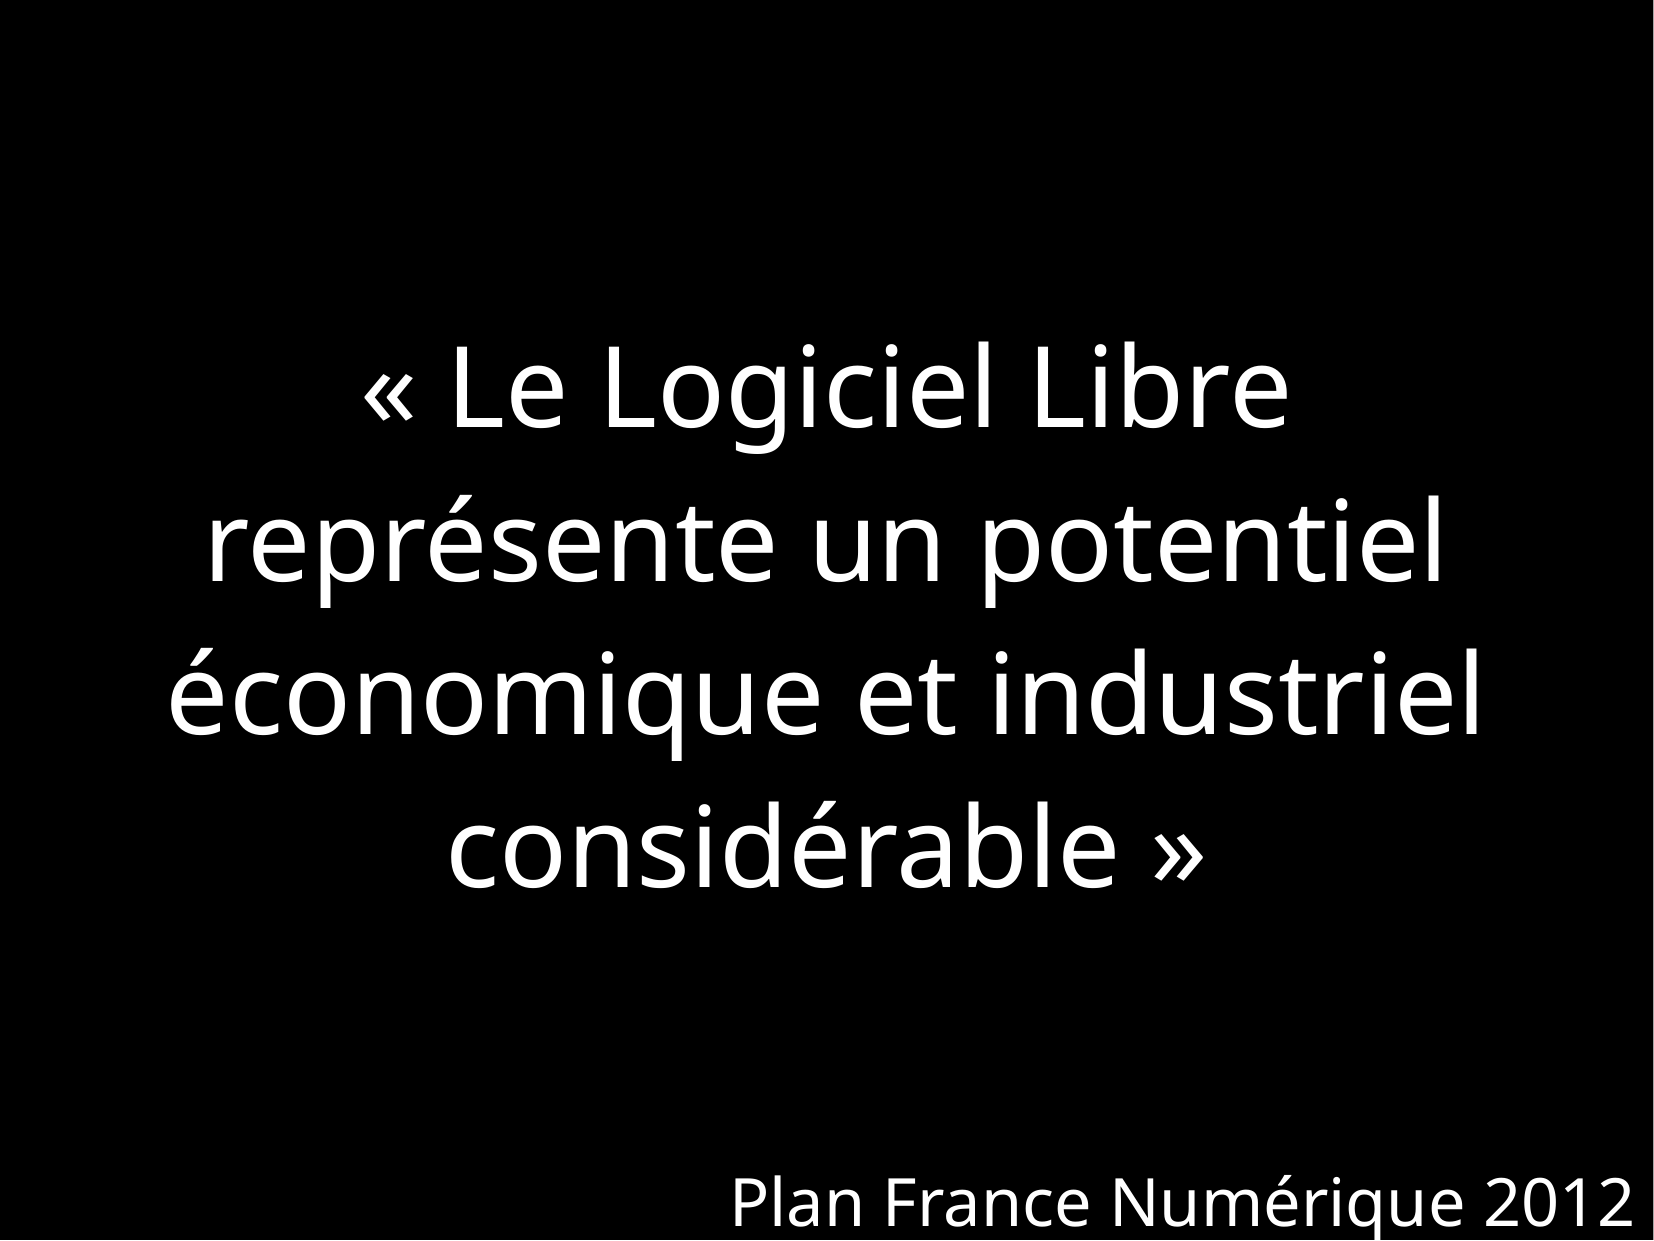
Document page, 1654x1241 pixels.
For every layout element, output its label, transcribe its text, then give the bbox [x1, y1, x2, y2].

text_box Plan France Numérique 2012 [529, 1147, 1652, 1241]
title « Le Logiciel Libre représente un potentiel économique et industriel considérable » [82, 56, 1571, 1172]
